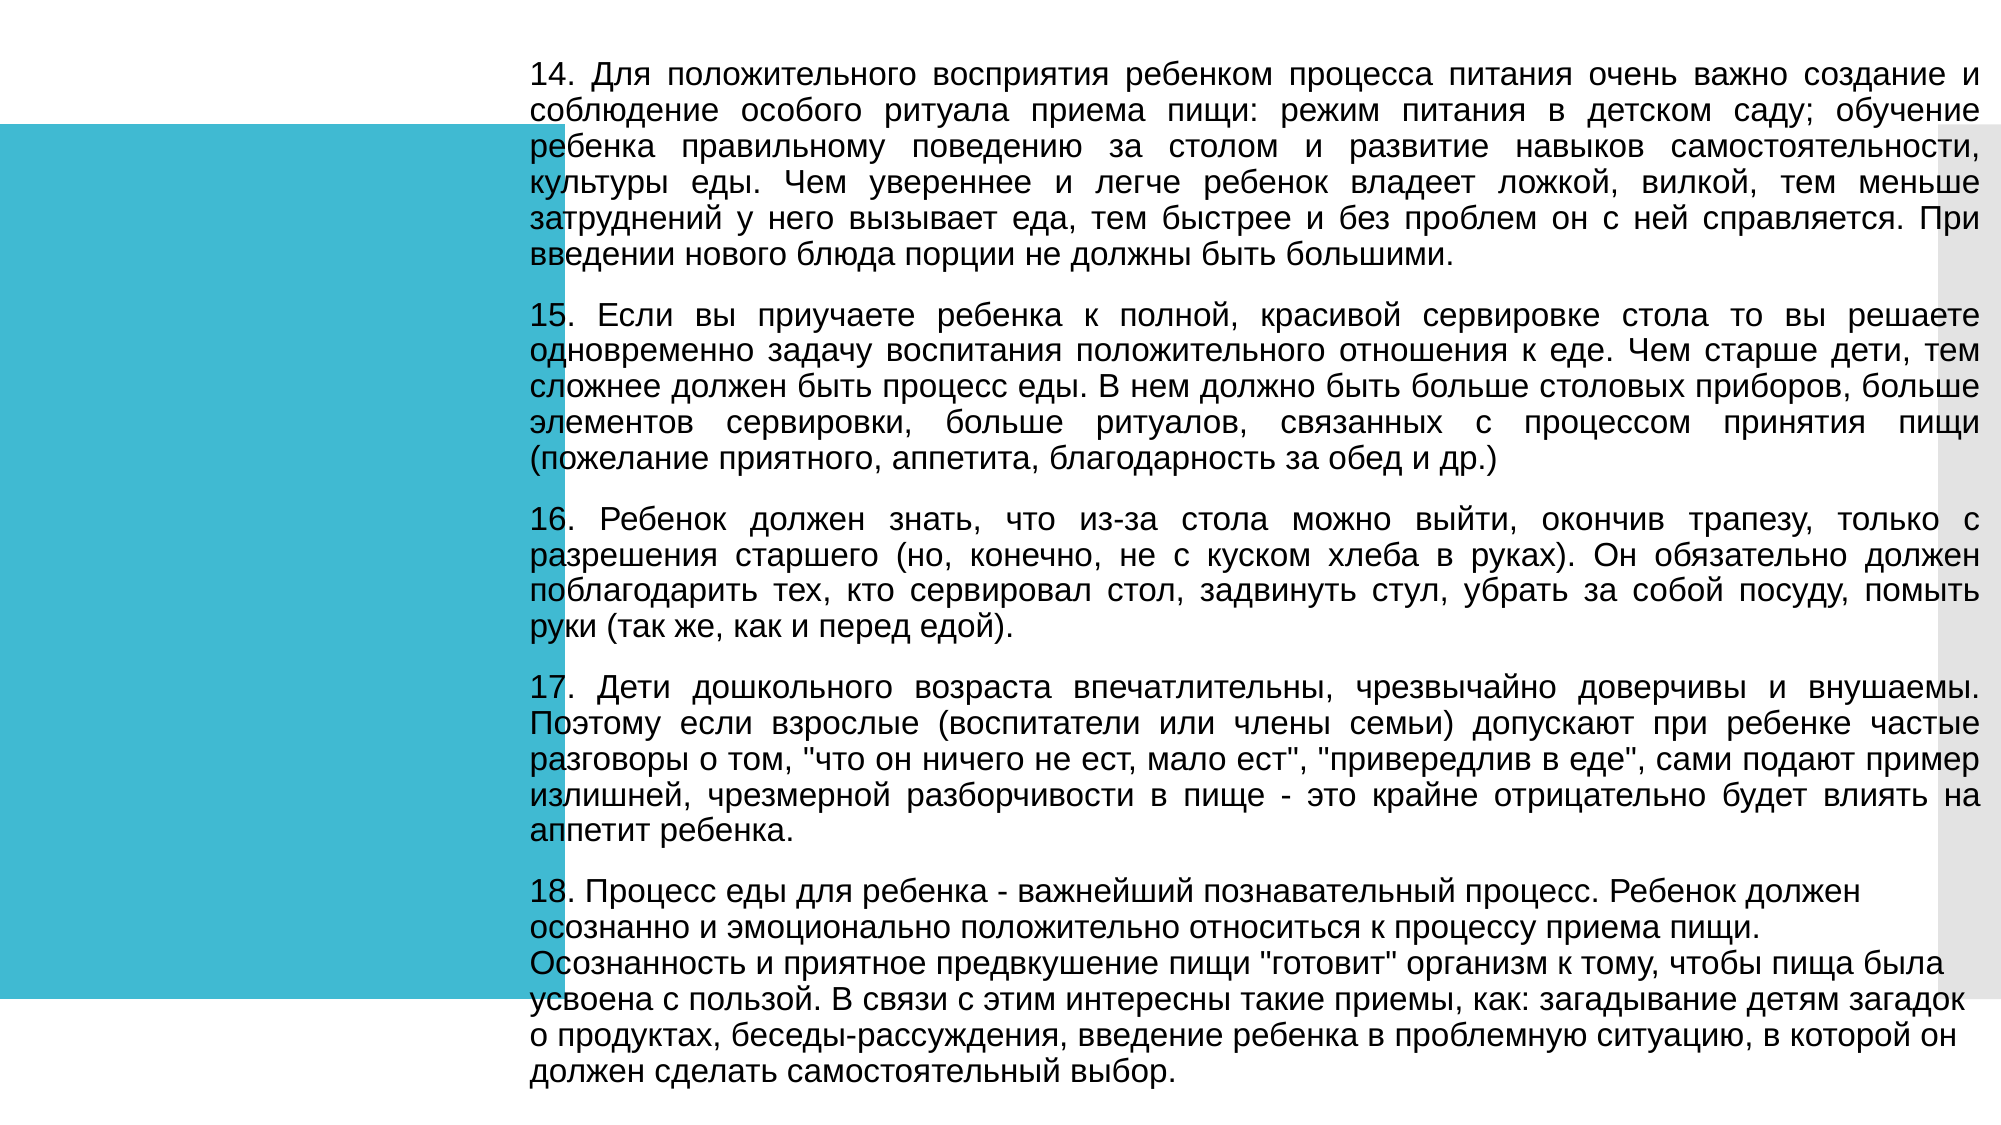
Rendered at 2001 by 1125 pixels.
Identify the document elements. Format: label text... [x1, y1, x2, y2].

list 14. Для положительного восприятия ребенком процесса питания очень важно создание и соблюдение особого ритуала приема пищи: режим питания в детском саду; обучение ребенка правильному поведению за столом и развитие навыков самостоятельности, культуры еды. Чем увереннее и легче ребенок владеет ложкой, вилкой, тем меньше затруднений у него вызывает еда, тем быстрее и без проблем он с ней справляется. При введении нового блюда порции не должны быть большими. 15. Если вы приучаете ребенка к полной, красивой сервировке стола то вы решаете одновременно задачу воспитания положительного отношения к еде. Чем старше дети, тем сложнее должен быть процесс еды. В нем должно быть больше столовых приборов, больше элементов сервировки, больше ритуалов, связанных с процессом принятия пищи (пожелание приятного, аппетита, благодарность за обед и др.) 16. Ребенок должен знать, что из-за стола можно выйти, окончив трапезу, только с разрешения старшего (но, конечно, не с куском хлеба в руках). Он обязательно должен поблагодарить тех, кто сервировал стол, задвинуть стул, убрать за собой посуду, помыть руки (так же, как и перед едой). 17. Дети дошкольного возраста впечатлительны, чрезвычайно доверчивы и внушаемы. Поэтому если взрослые (воспитатели или члены семьи) допускают при ребенке частые разговоры о том, "что он ничего не ест, мало ест", "привередлив в еде", сами подают пример излишней, чрезмерной разборчивости в пище - это крайне отрицательно будет влиять на аппетит ребенка. 18. Процесс еды для ребенка - важнейший познавательный процесс. Ребенок должен осознанно и эмоционально положительно относиться к процессу приема пищи. Осознанность и приятное предвкушение пищи "готовит" организм к тому, чтобы пища была усвоена с пользой. В связи с этим интересны такие приемы, как: загадывание детям загадок о продуктах, беседы-рассуждения, введение ребенка в проблемную ситуацию, в которой он должен сделать самостоятельный выбор. [514, 21, 2000, 1125]
